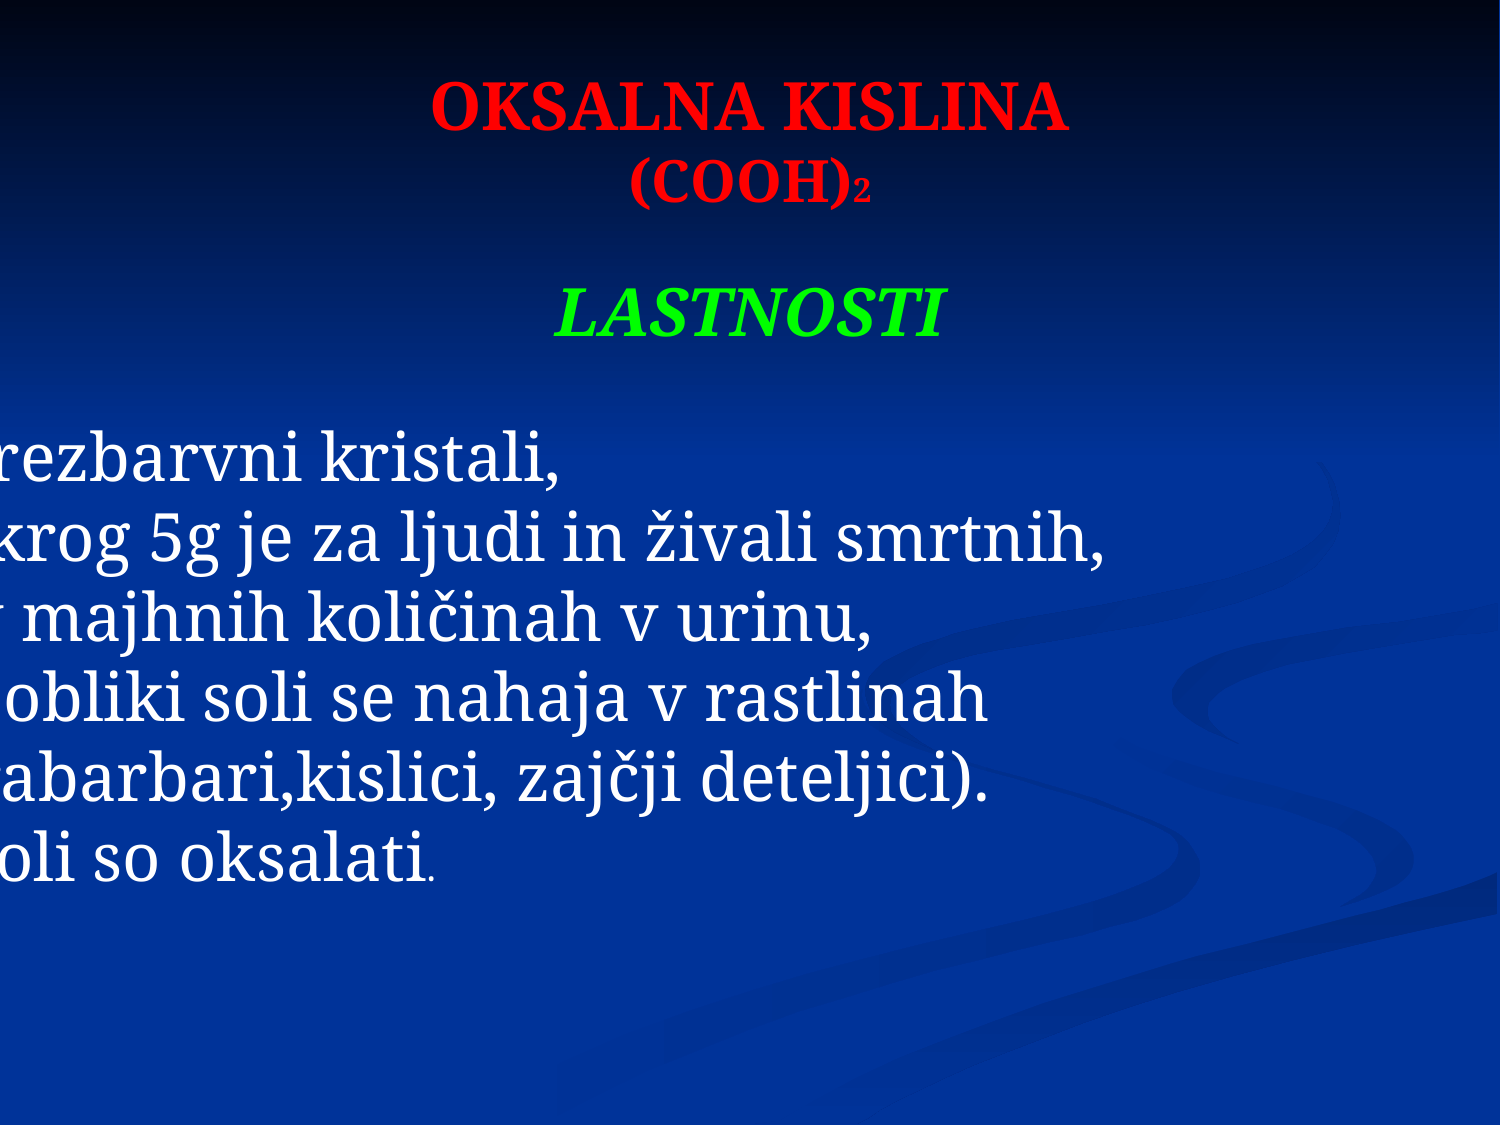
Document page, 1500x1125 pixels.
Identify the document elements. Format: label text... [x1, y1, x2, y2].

title OKSALNA KISLINA (COOH)2 [75, 45, 1425, 233]
text_box brezbarvni kristali, okrog 5g je za ljudi in živali smrtnih, v majhnih količinah v urinu, v obliki soli se nahaja v rastlinah (rabarbari,kislici, zajčji deteljici). soli so oksalati. [0, 407, 1123, 903]
list LASTNOSTI [75, 262, 1425, 1005]
